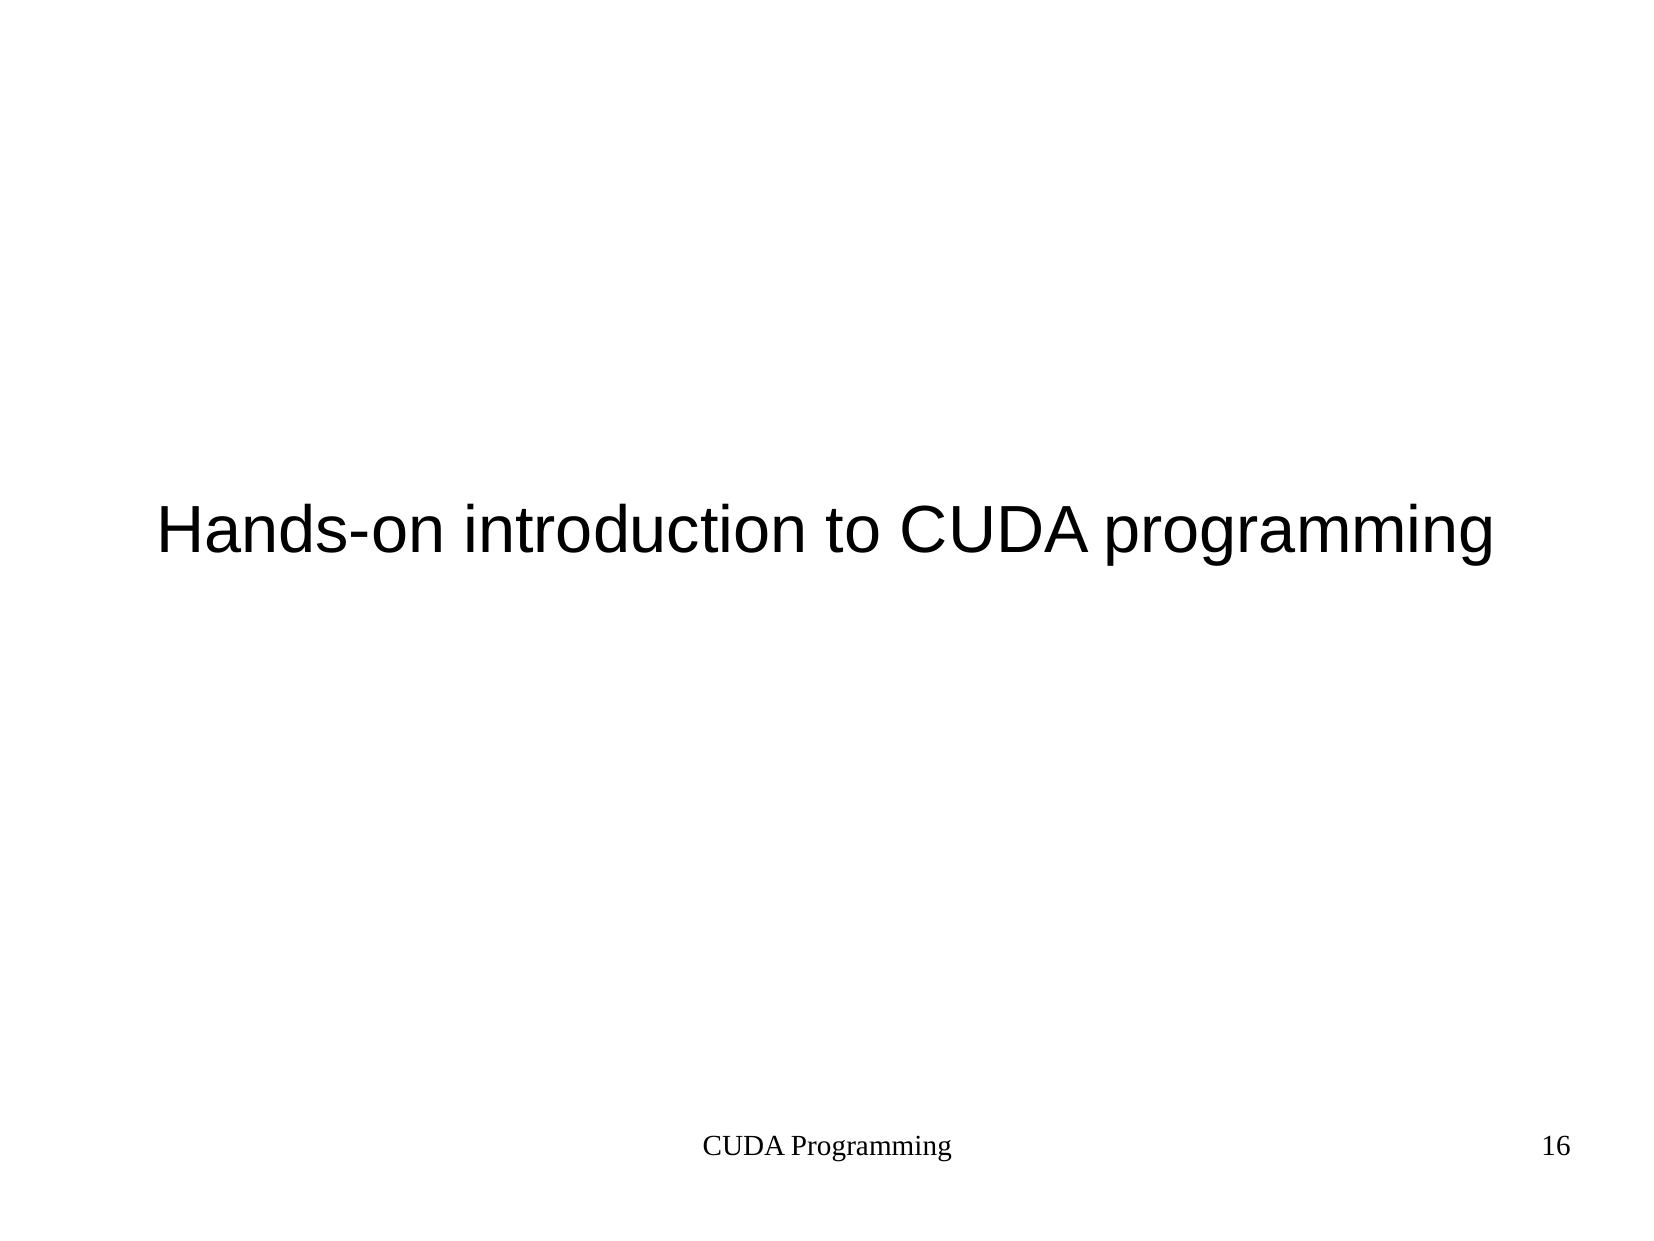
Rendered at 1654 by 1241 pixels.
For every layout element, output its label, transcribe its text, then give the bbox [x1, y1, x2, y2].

subtitle Hands-on introduction to CUDA programming [82, 49, 1571, 1010]
